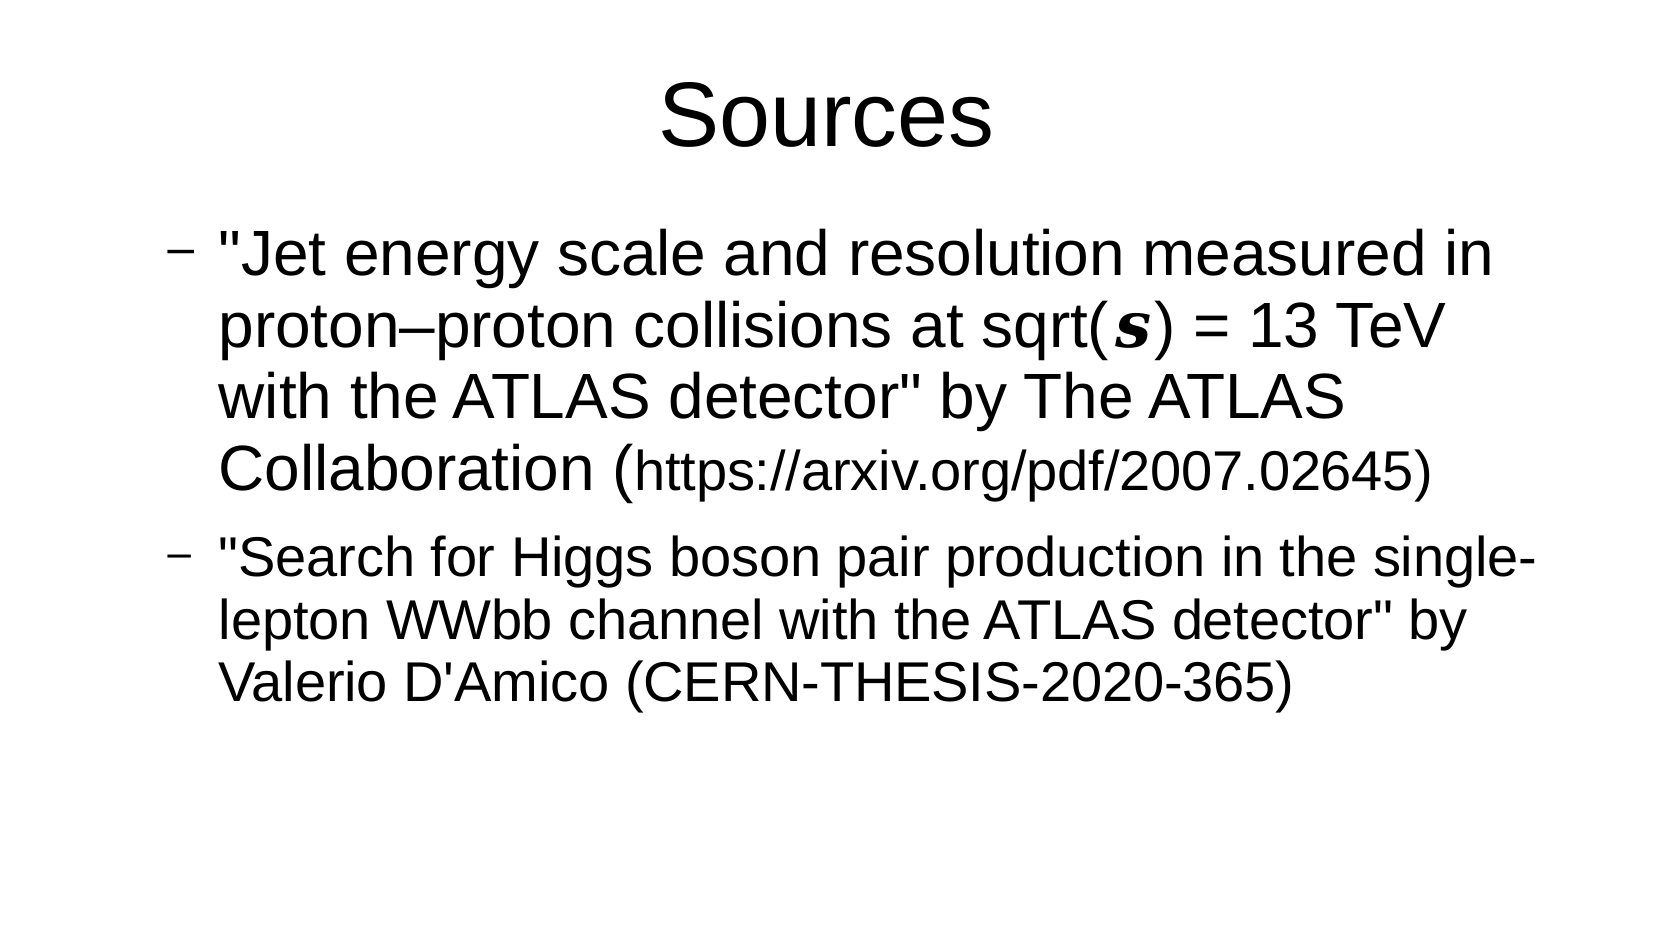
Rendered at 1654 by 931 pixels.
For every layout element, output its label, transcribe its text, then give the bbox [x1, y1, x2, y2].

list "Jet energy scale and resolution measured in proton–proton collisions at sqrt(𝒔) = 13 TeV with the ATLAS detector" by The ATLAS Collaboration (https://arxiv.org/pdf/2007.02645) "Search for Higgs boson pair production in the single-lepton WWbb channel with the ATLAS detector" by Valerio D'Amico (CERN-THESIS-2020-365) [82, 217, 1571, 758]
title Sources [82, 37, 1571, 193]
